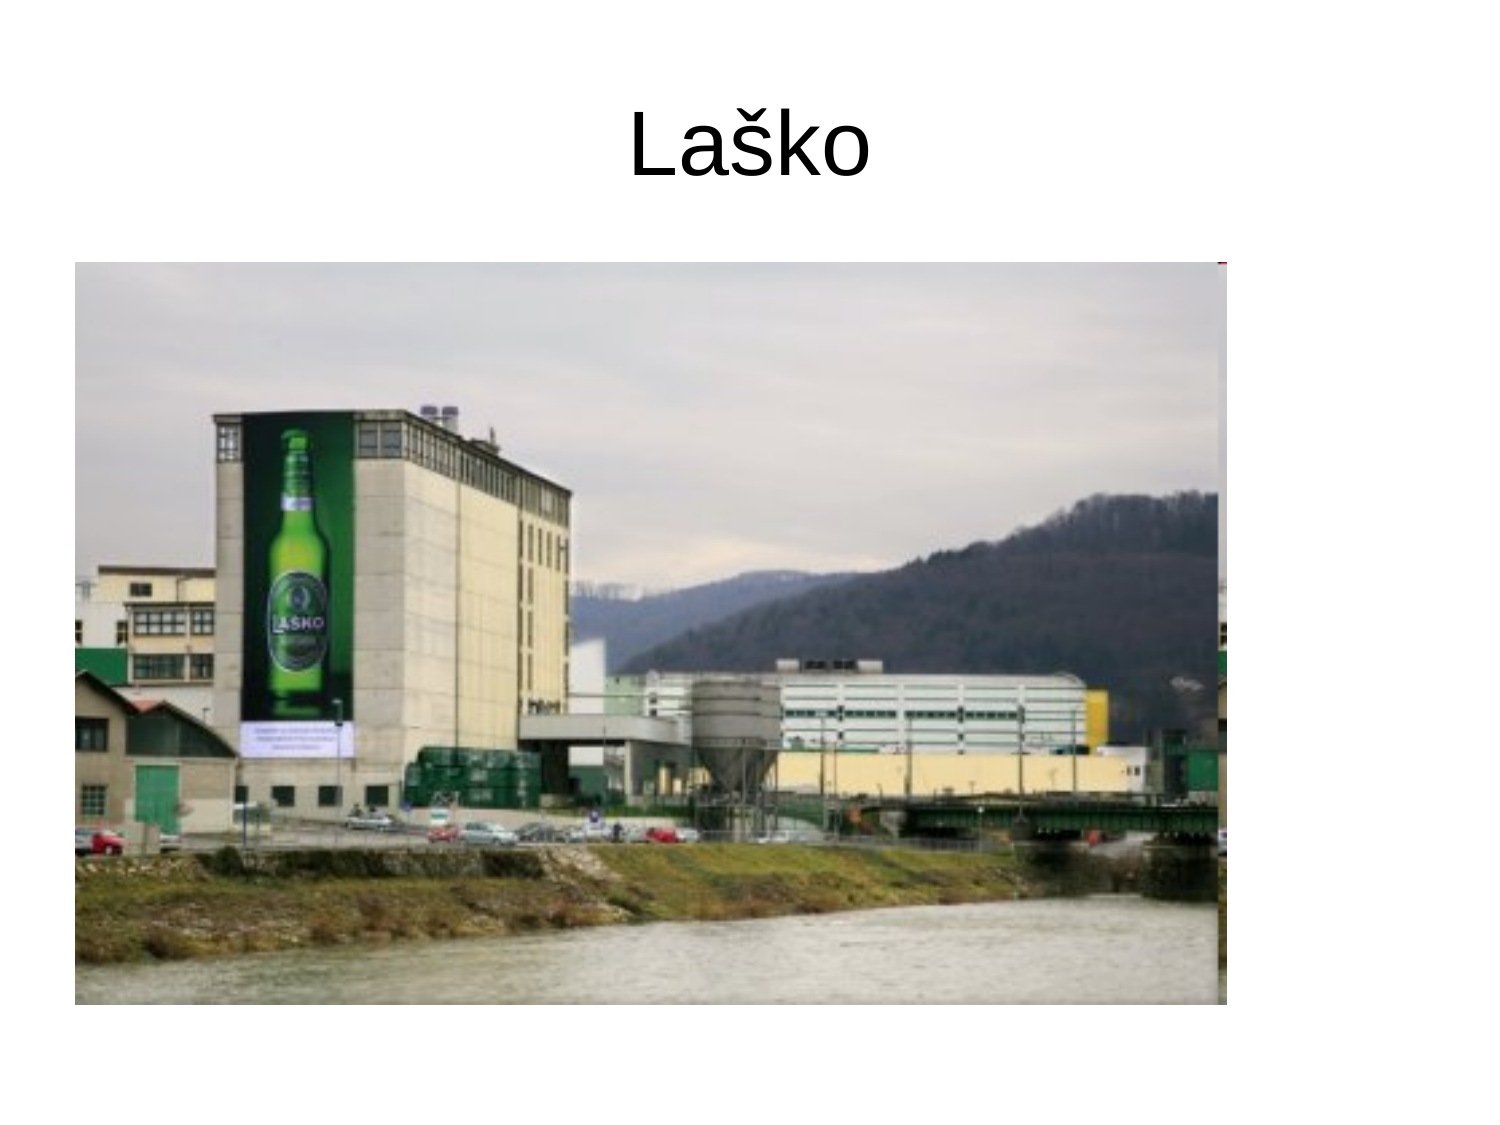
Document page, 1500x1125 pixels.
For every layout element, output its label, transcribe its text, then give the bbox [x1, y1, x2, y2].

title Laško [75, 45, 1426, 233]
picture [75, 262, 1227, 1005]
